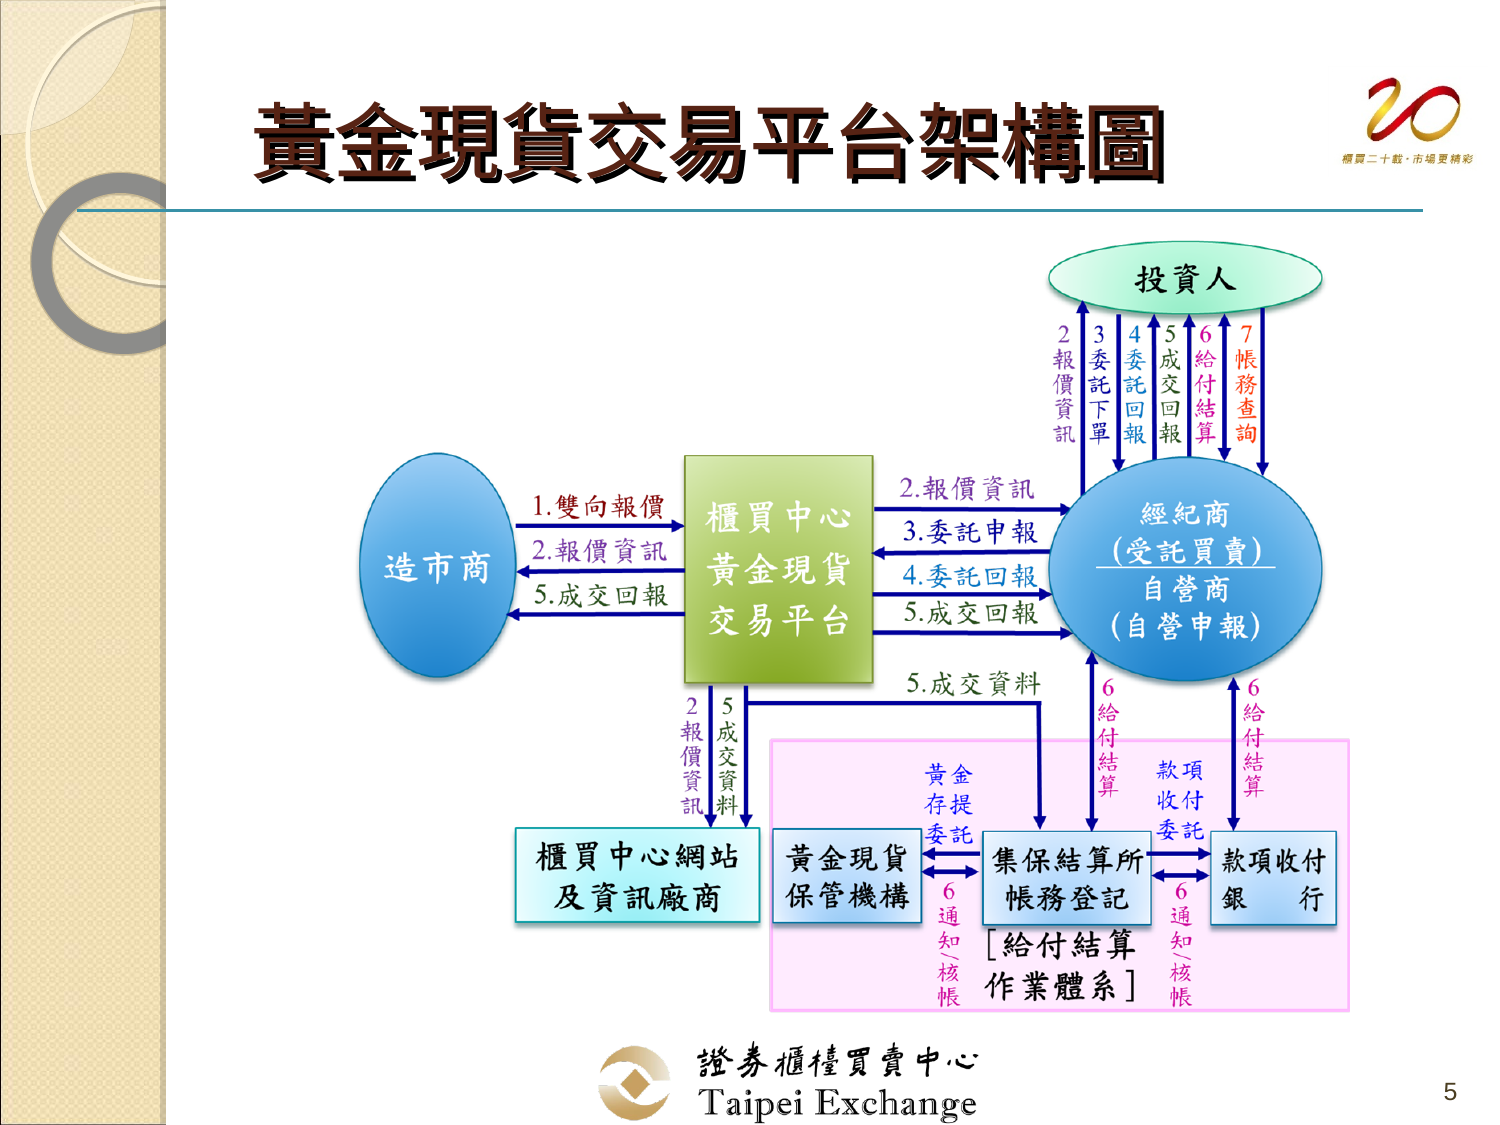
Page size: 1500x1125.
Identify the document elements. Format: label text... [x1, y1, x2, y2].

title 黃金現貨交易平台架構圖 [235, 45, 1466, 233]
picture [351, 237, 1350, 1026]
text_box [1413, 1034, 1489, 1113]
